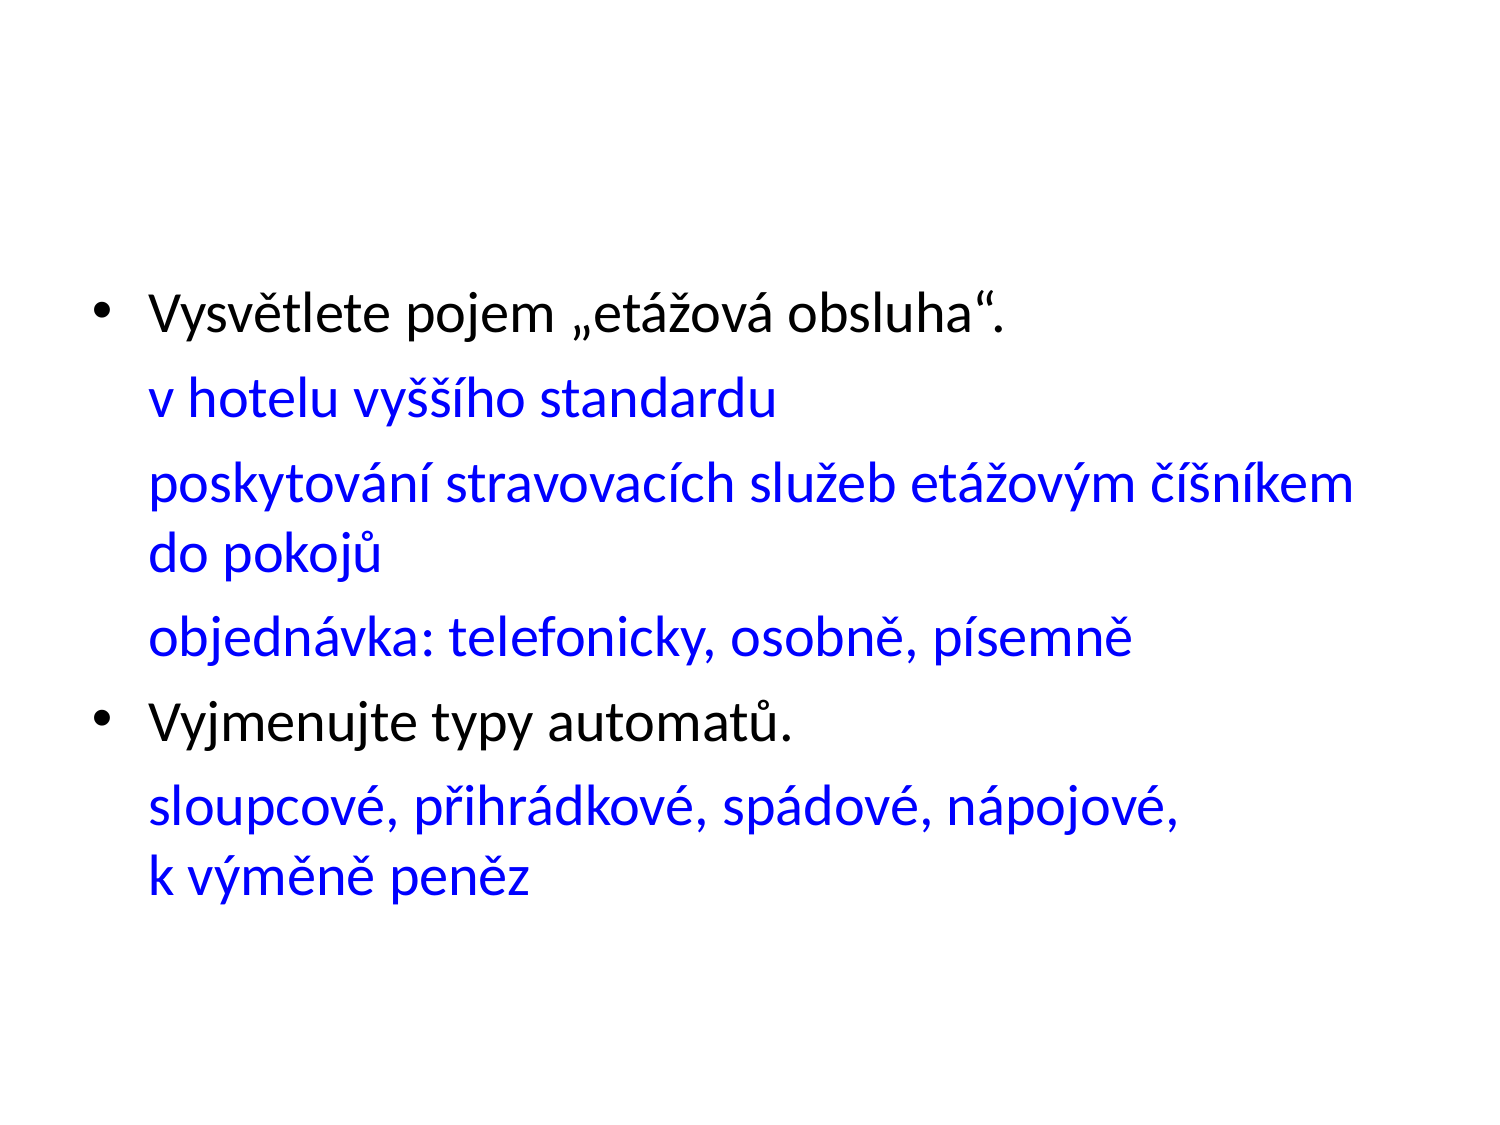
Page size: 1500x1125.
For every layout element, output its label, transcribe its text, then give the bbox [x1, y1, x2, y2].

list Vysvětlete pojem „etážová obsluha“. v hotelu vyššího standardu poskytování stravovacích služeb etážovým číšníkem do pokojů objednávka: telefonicky, osobně, písemně Vyjmenujte typy automatů. sloupcové, přihrádkové, spádové, nápojové, k výměně peněz [76, 267, 1427, 1010]
